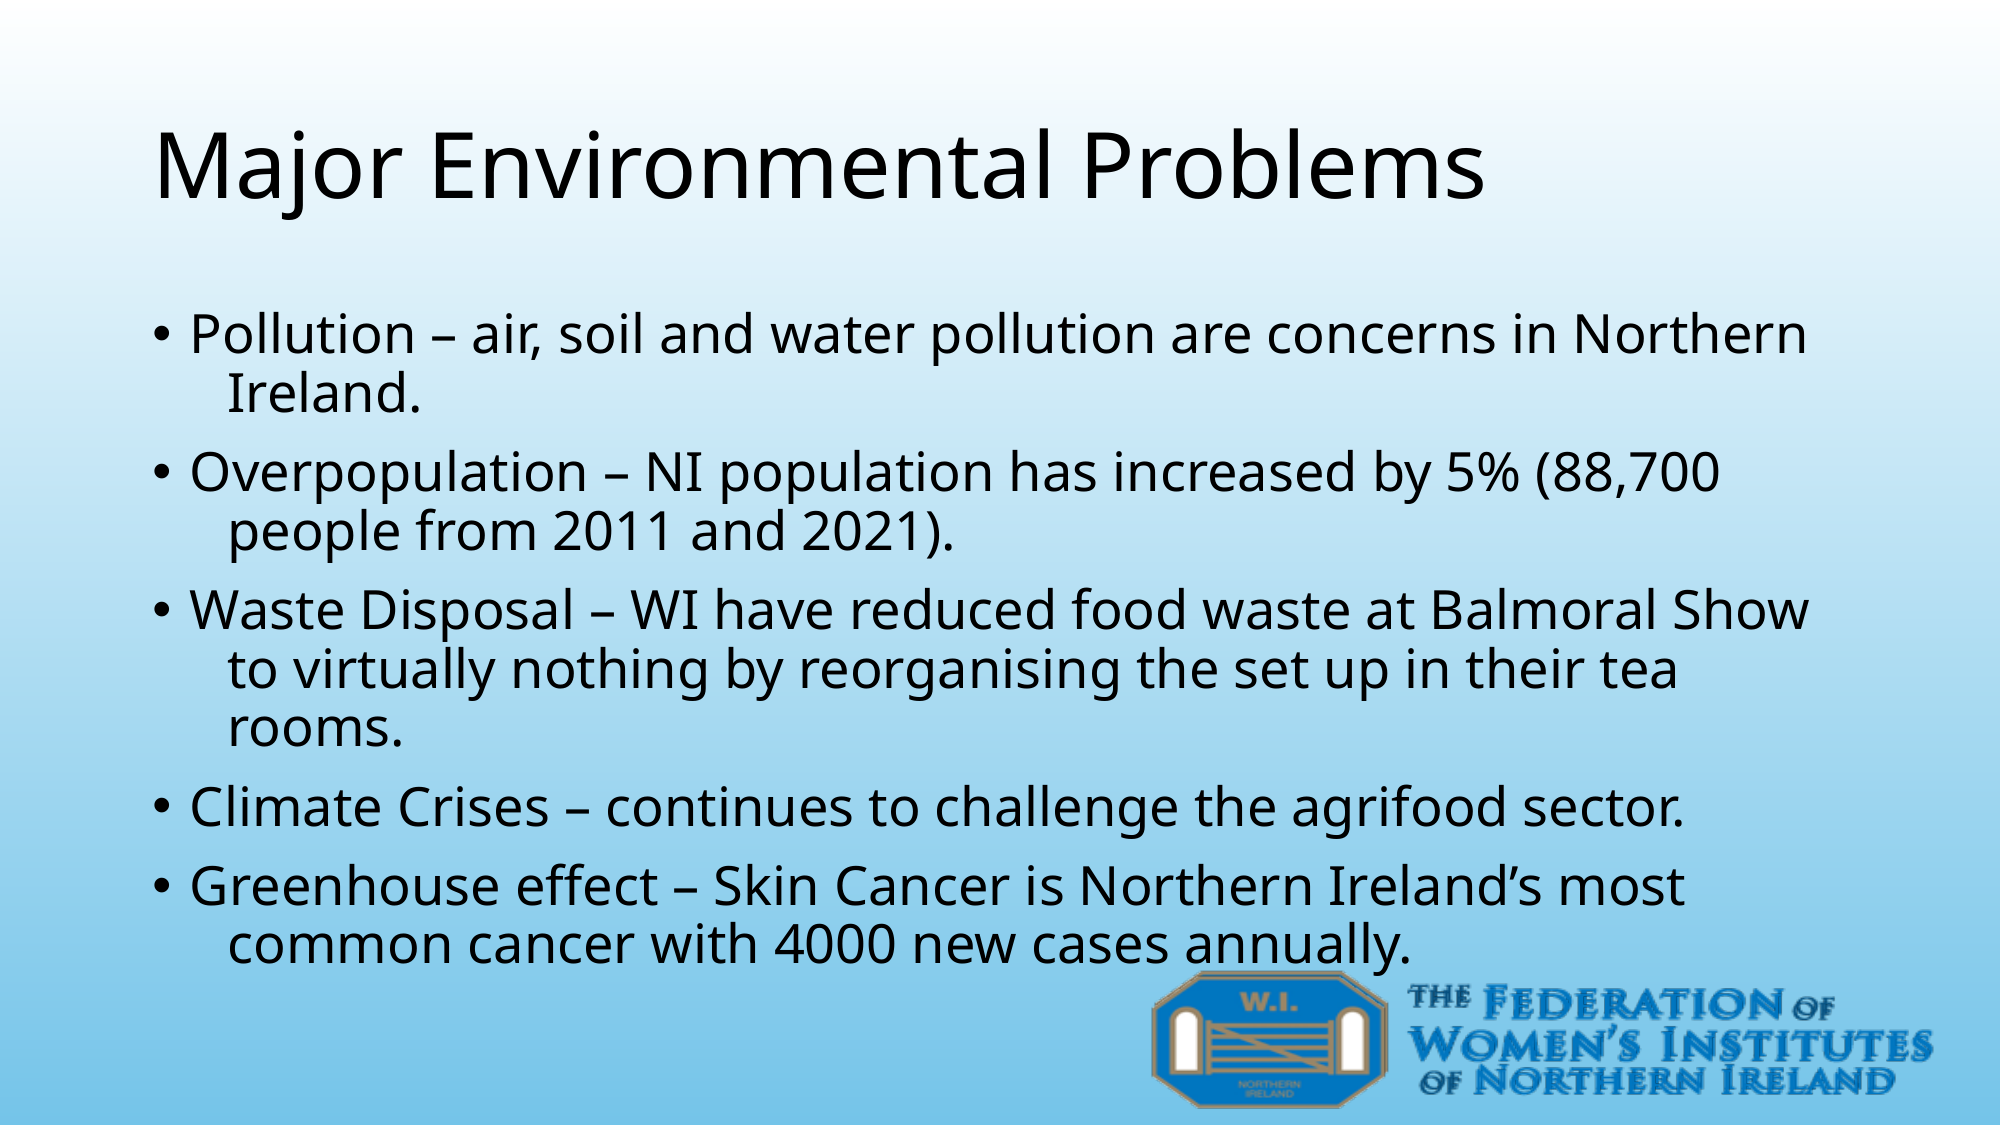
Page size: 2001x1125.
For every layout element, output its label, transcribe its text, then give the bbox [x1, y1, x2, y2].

list Pollution – air, soil and water pollution are concerns in Northern Ireland. Overpopulation – NI population has increased by 5% (88,700 people from 2011 and 2021). Waste Disposal – WI have reduced food waste at Balmoral Show to virtually nothing by reorganising the set up in their tea rooms. Climate Crises – continues to challenge the agrifood sector. Greenhouse effect – Skin Cancer is Northern Ireland’s most common cancer with 4000 new cases annually. [137, 299, 1863, 1014]
picture [1143, 966, 1960, 1112]
title Major Environmental Problems [137, 59, 1863, 278]
